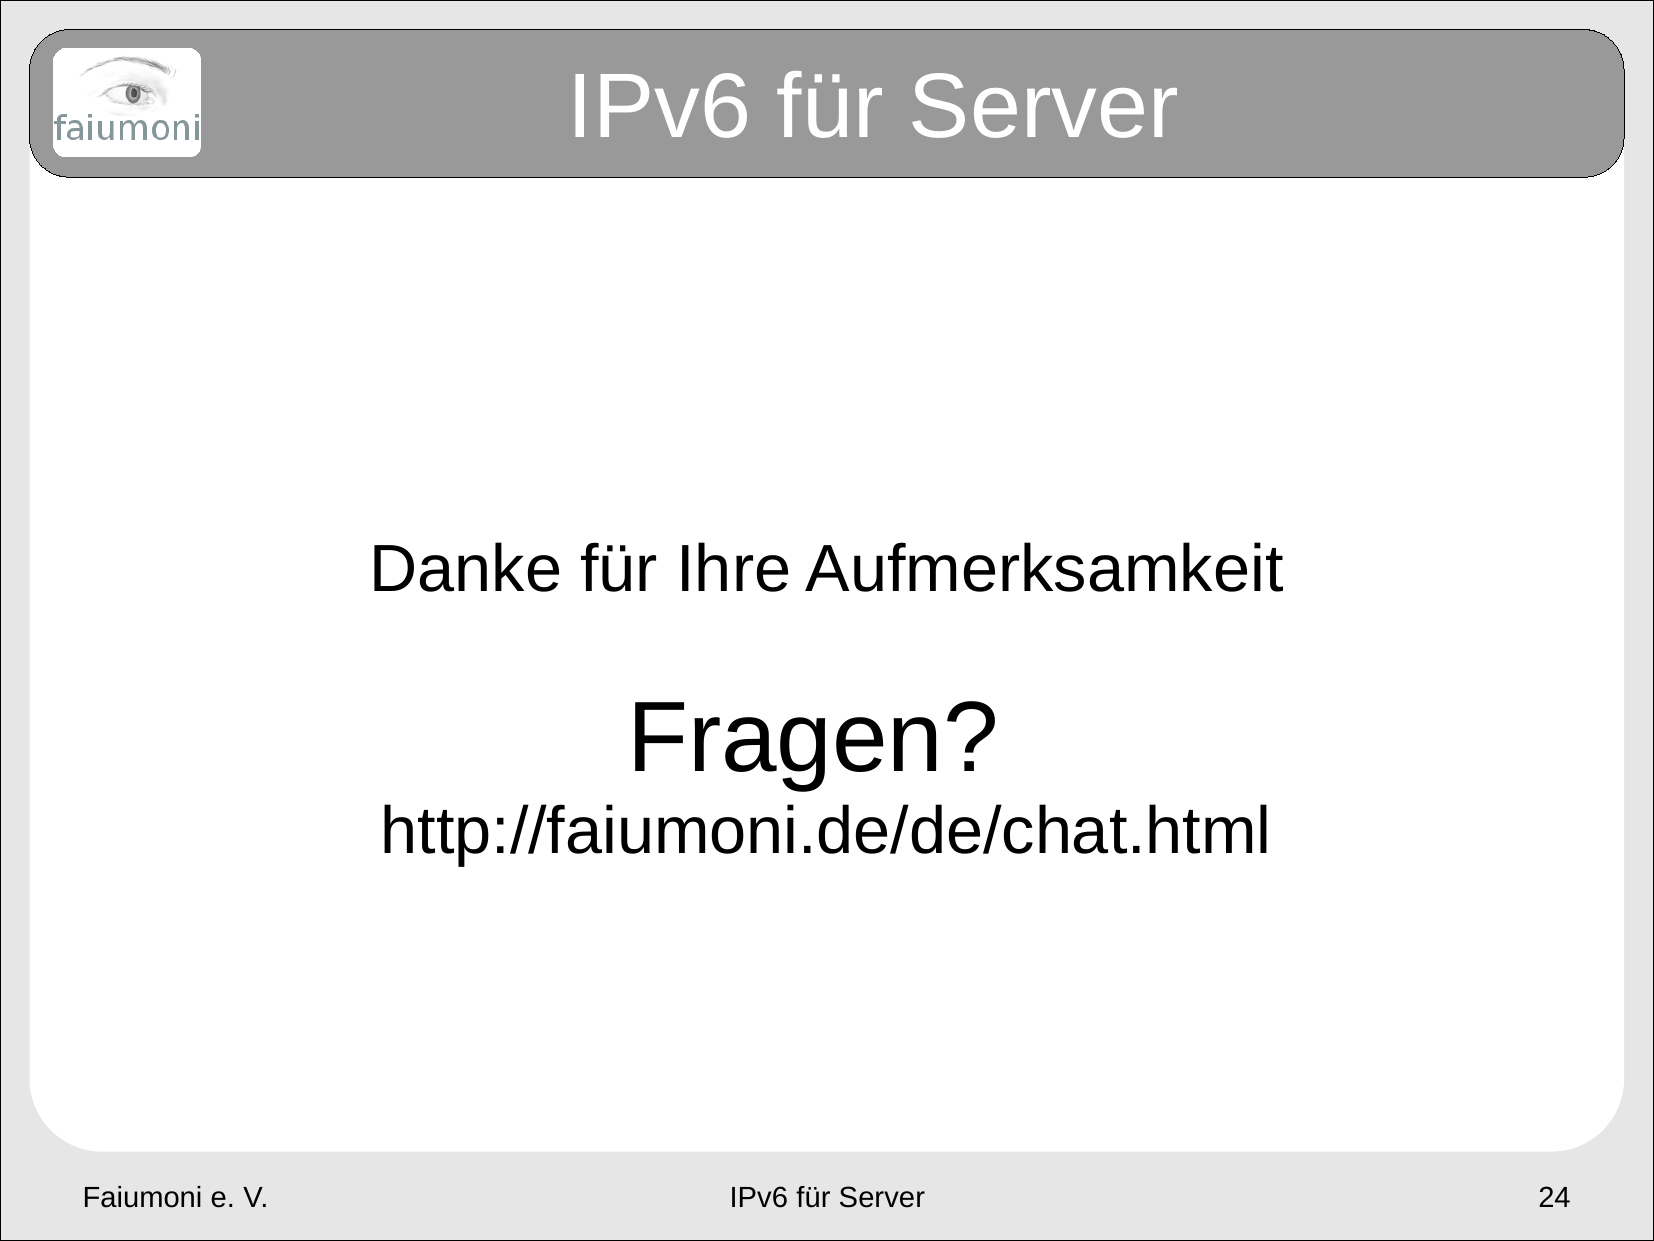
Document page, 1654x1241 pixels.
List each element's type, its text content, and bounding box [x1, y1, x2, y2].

subtitle Danke für Ihre Aufmerksamkeit Fragen? http://faiumoni.de/de/chat.html [82, 290, 1571, 1109]
picture [53, 48, 129, 157]
title IPv6 für Server [129, 2, 1619, 210]
